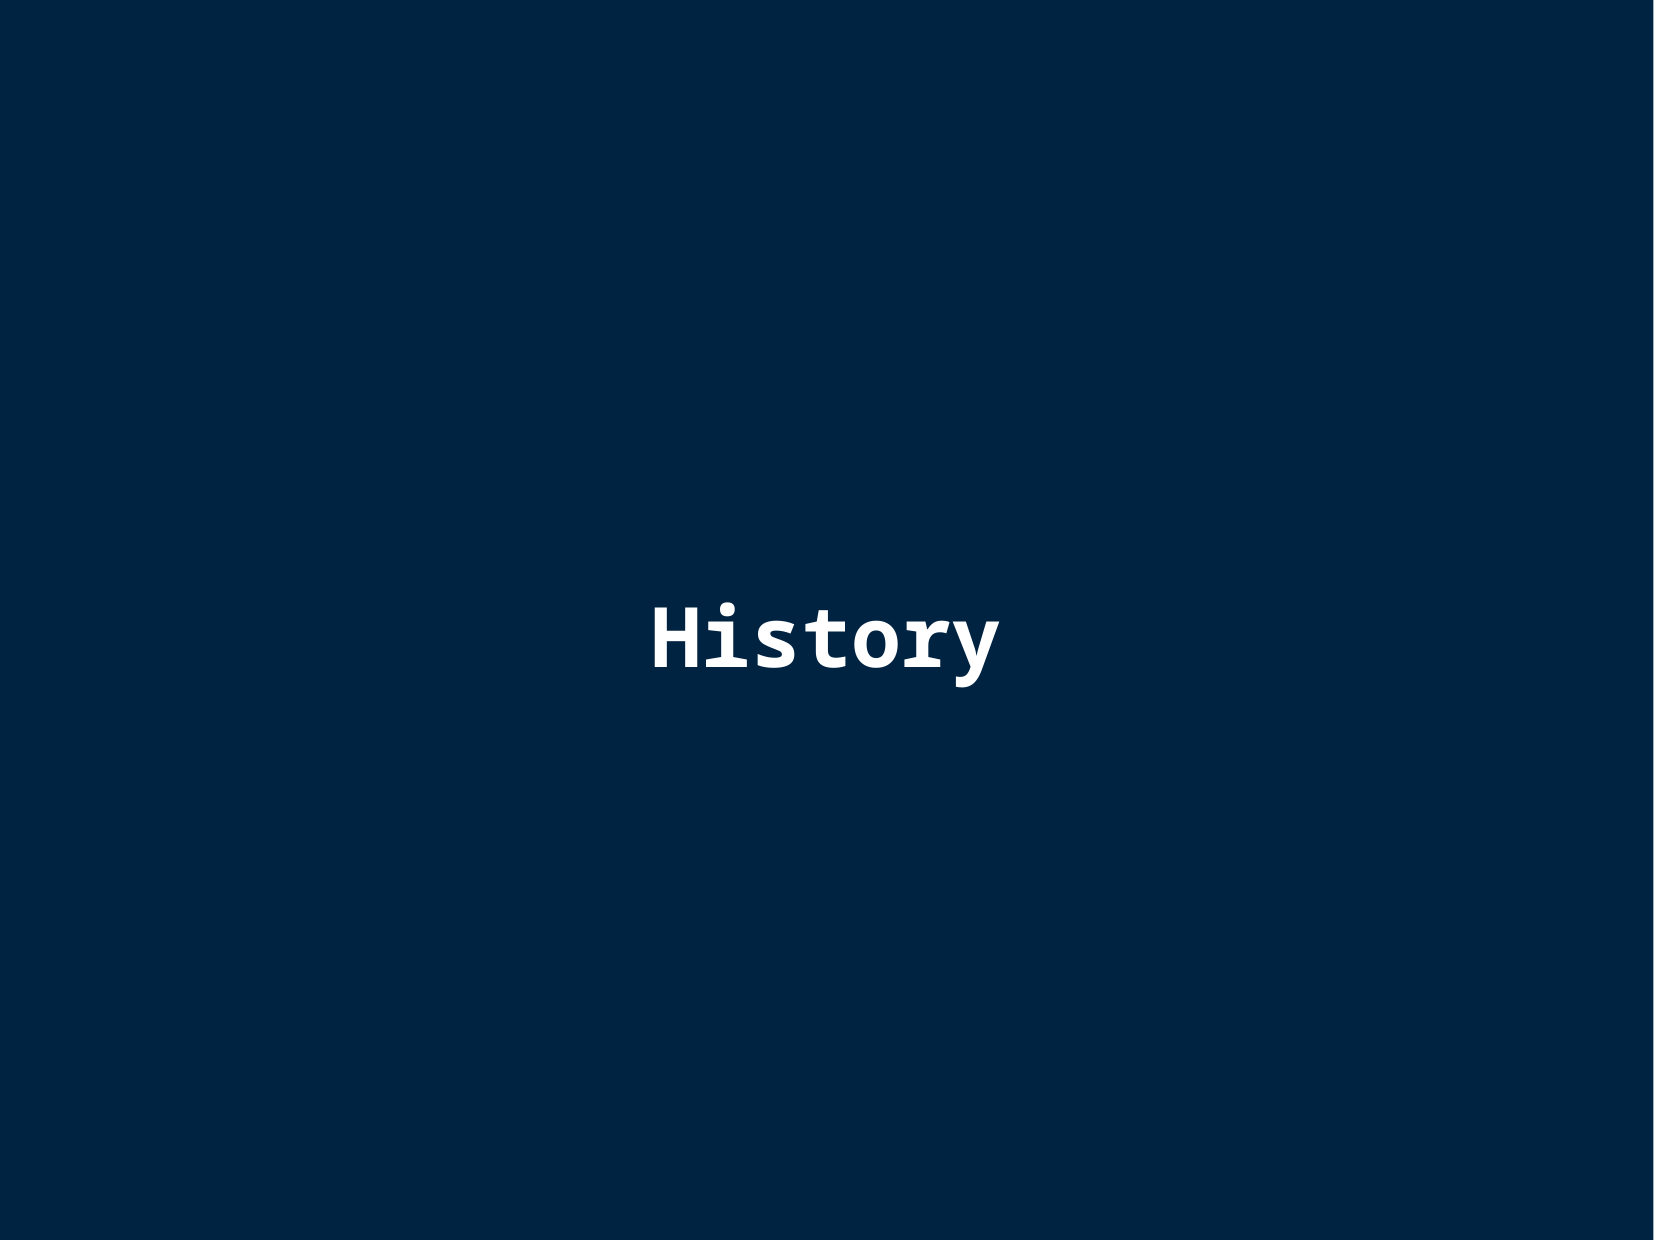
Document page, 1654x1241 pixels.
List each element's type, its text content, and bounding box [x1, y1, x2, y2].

text_box History [421, 571, 1233, 670]
